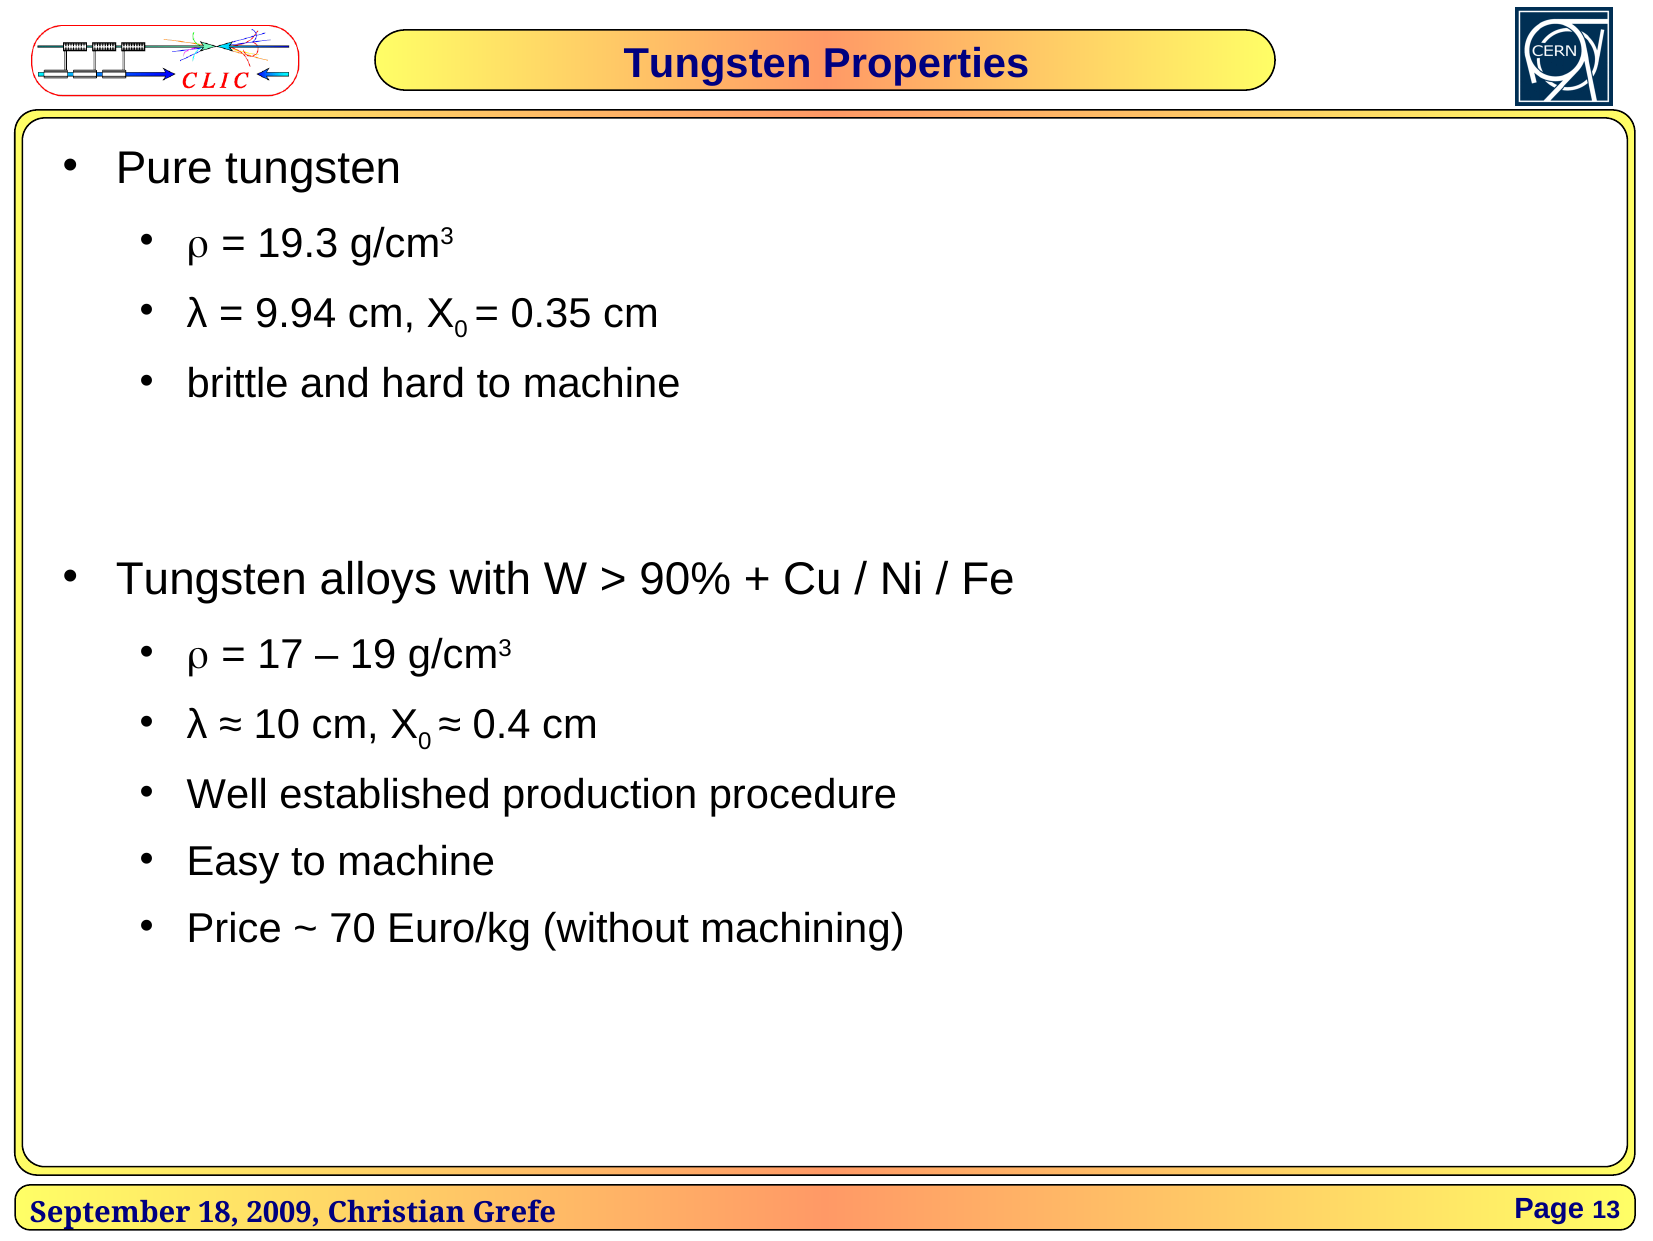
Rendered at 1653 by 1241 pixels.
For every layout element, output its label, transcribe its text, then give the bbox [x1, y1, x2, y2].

picture [29, 22, 301, 98]
picture [1515, 7, 1613, 106]
list Pure tungsten  = 19.3 g/cm3 λ = 9.94 cm, X0 = 0.35 cm brittle and hard to machine Tungsten alloys with W > 90% + Cu / Ni / Fe  = 17 – 19 g/cm3 λ ≈ 10 cm, X0 ≈ 0.4 cm Well established production procedure Easy to machine Price ~ 70 Euro/kg (without machining) [45, 145, 1605, 1140]
title Tungsten Properties [376, 32, 1277, 96]
